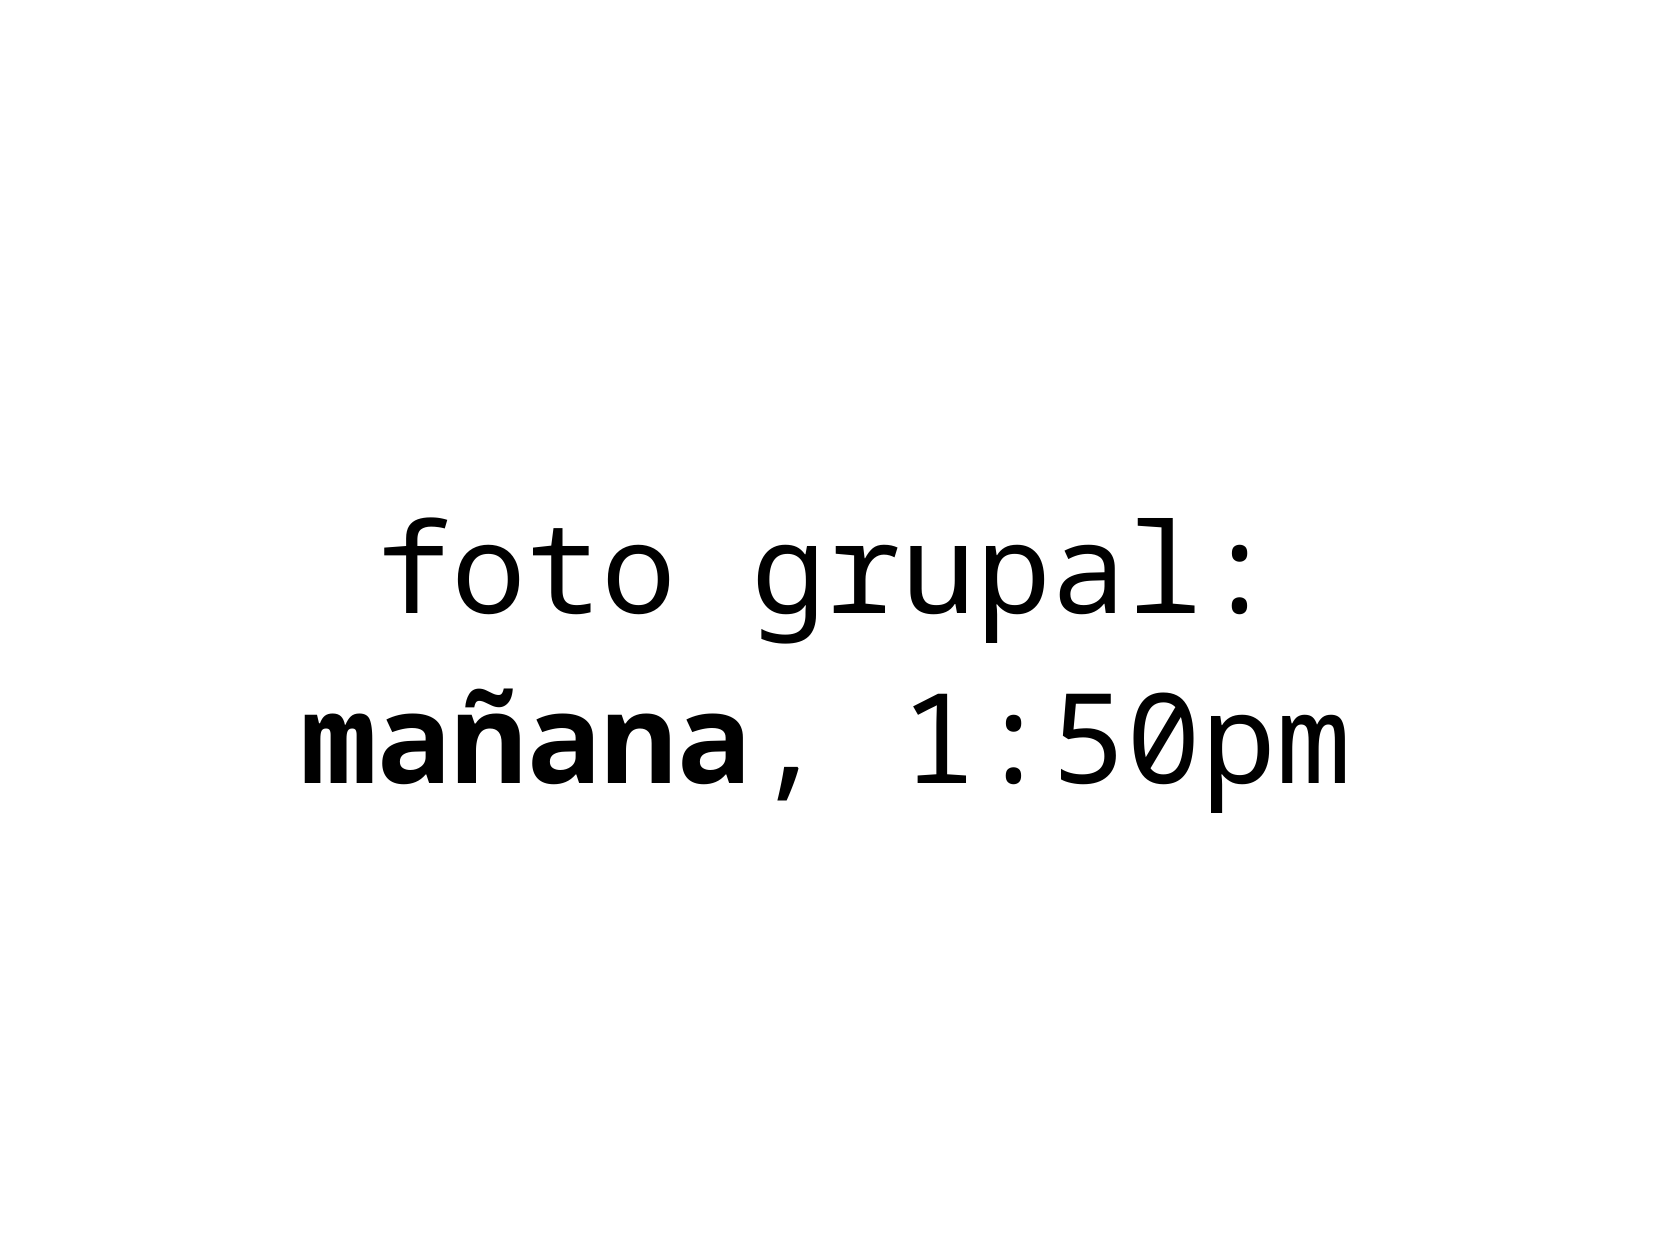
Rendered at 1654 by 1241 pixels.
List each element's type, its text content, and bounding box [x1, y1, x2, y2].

subtitle foto grupal: mañana, 1:50pm [82, 290, 1571, 1010]
